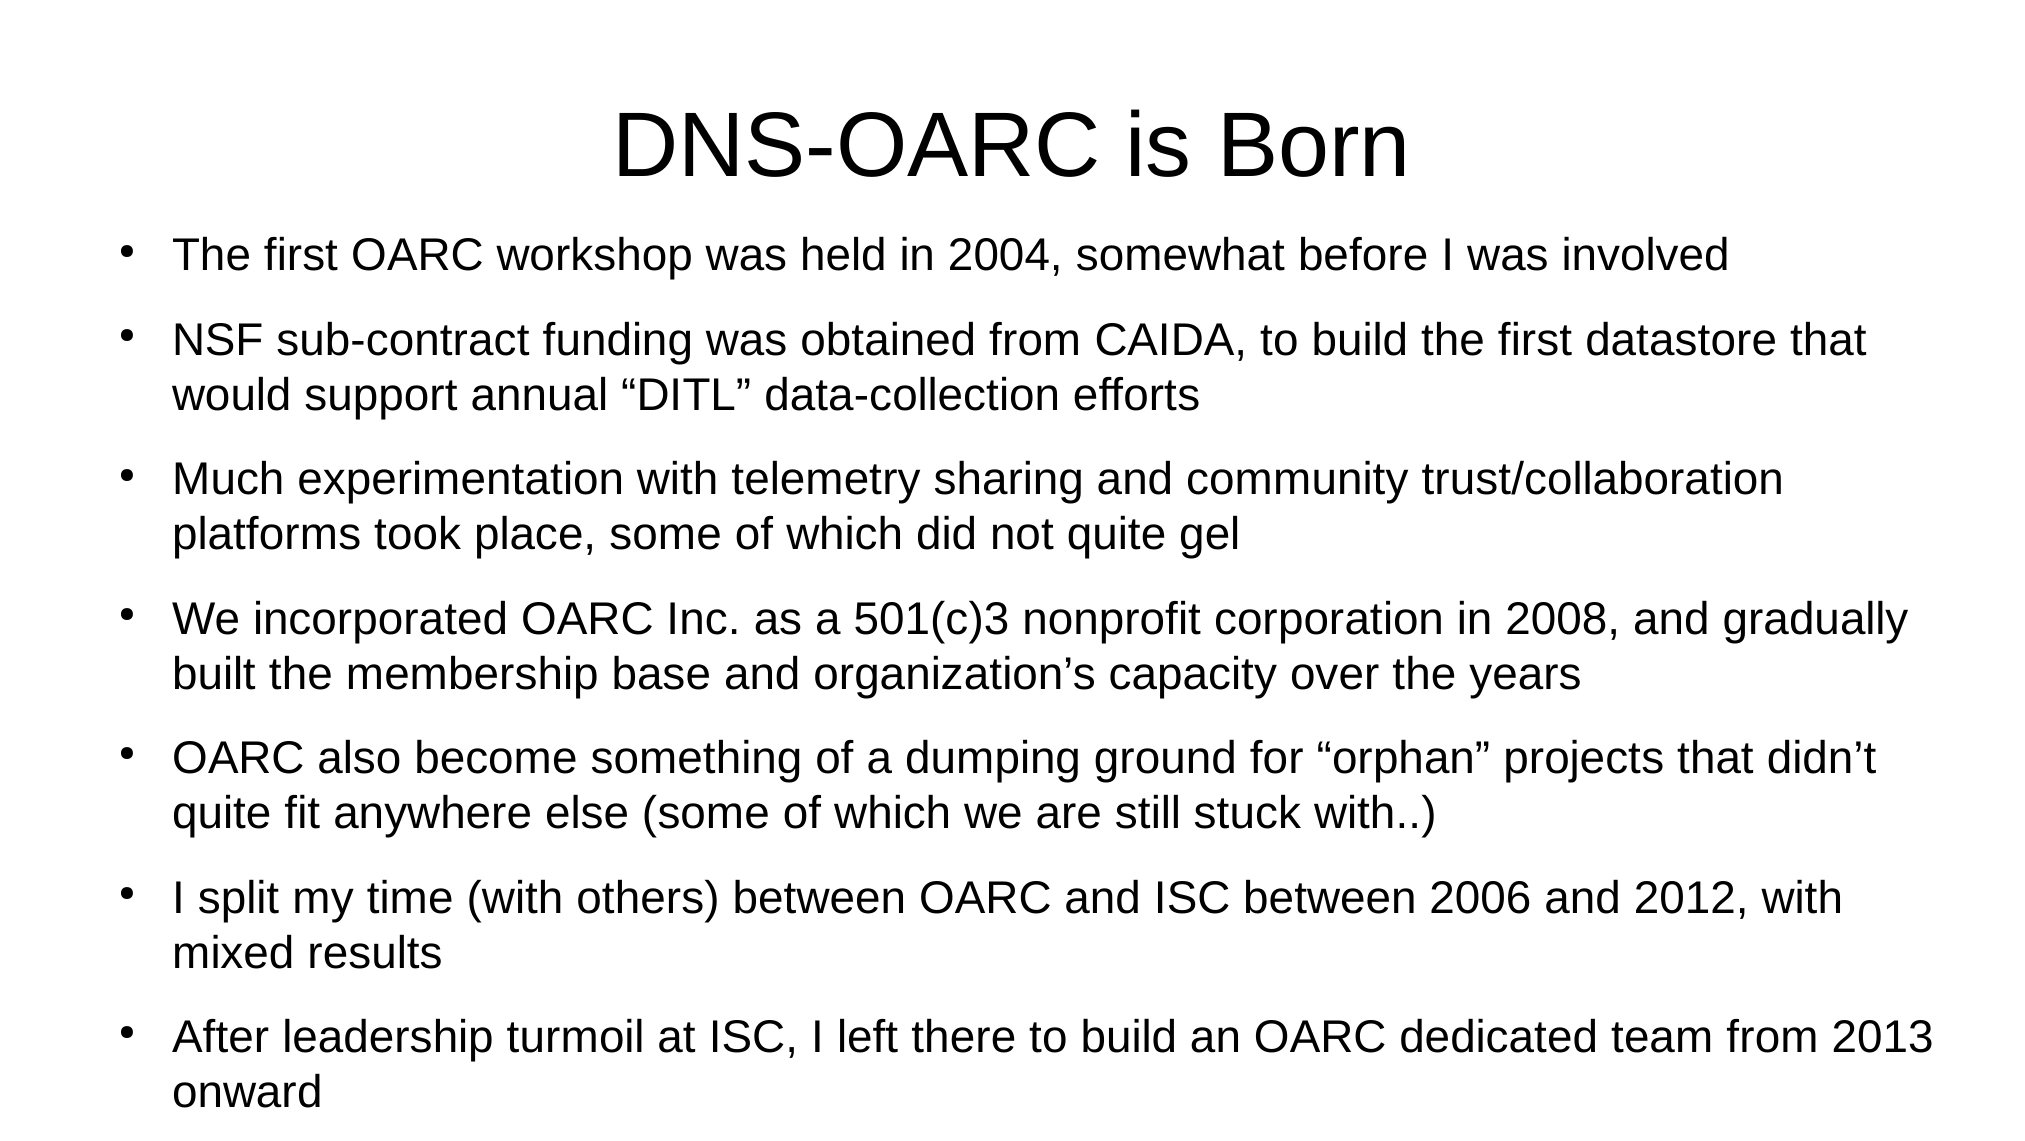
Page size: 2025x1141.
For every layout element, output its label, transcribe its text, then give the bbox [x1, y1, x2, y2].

title DNS-OARC is Born [101, 45, 1924, 224]
list The first OARC workshop was held in 2004, somewhat before I was involved NSF sub-contract funding was obtained from CAIDA, to build the first datastore that would support annual “DITL” data-collection efforts Much experimentation with telemetry sharing and community trust/collaboration platforms took place, some of which did not quite gel We incorporated OARC Inc. as a 501(c)3 nonprofit corporation in 2008, and gradually built the membership base and organization’s capacity over the years OARC also become something of a dumping ground for “orphan” projects that didn’t quite fit anywhere else (some of which we are still stuck with..) I split my time (with others) between OARC and ISC between 2006 and 2012, with mixed results After leadership turmoil at ISC, I left there to build an OARC dedicated team from 2013 onward [101, 224, 1950, 886]
